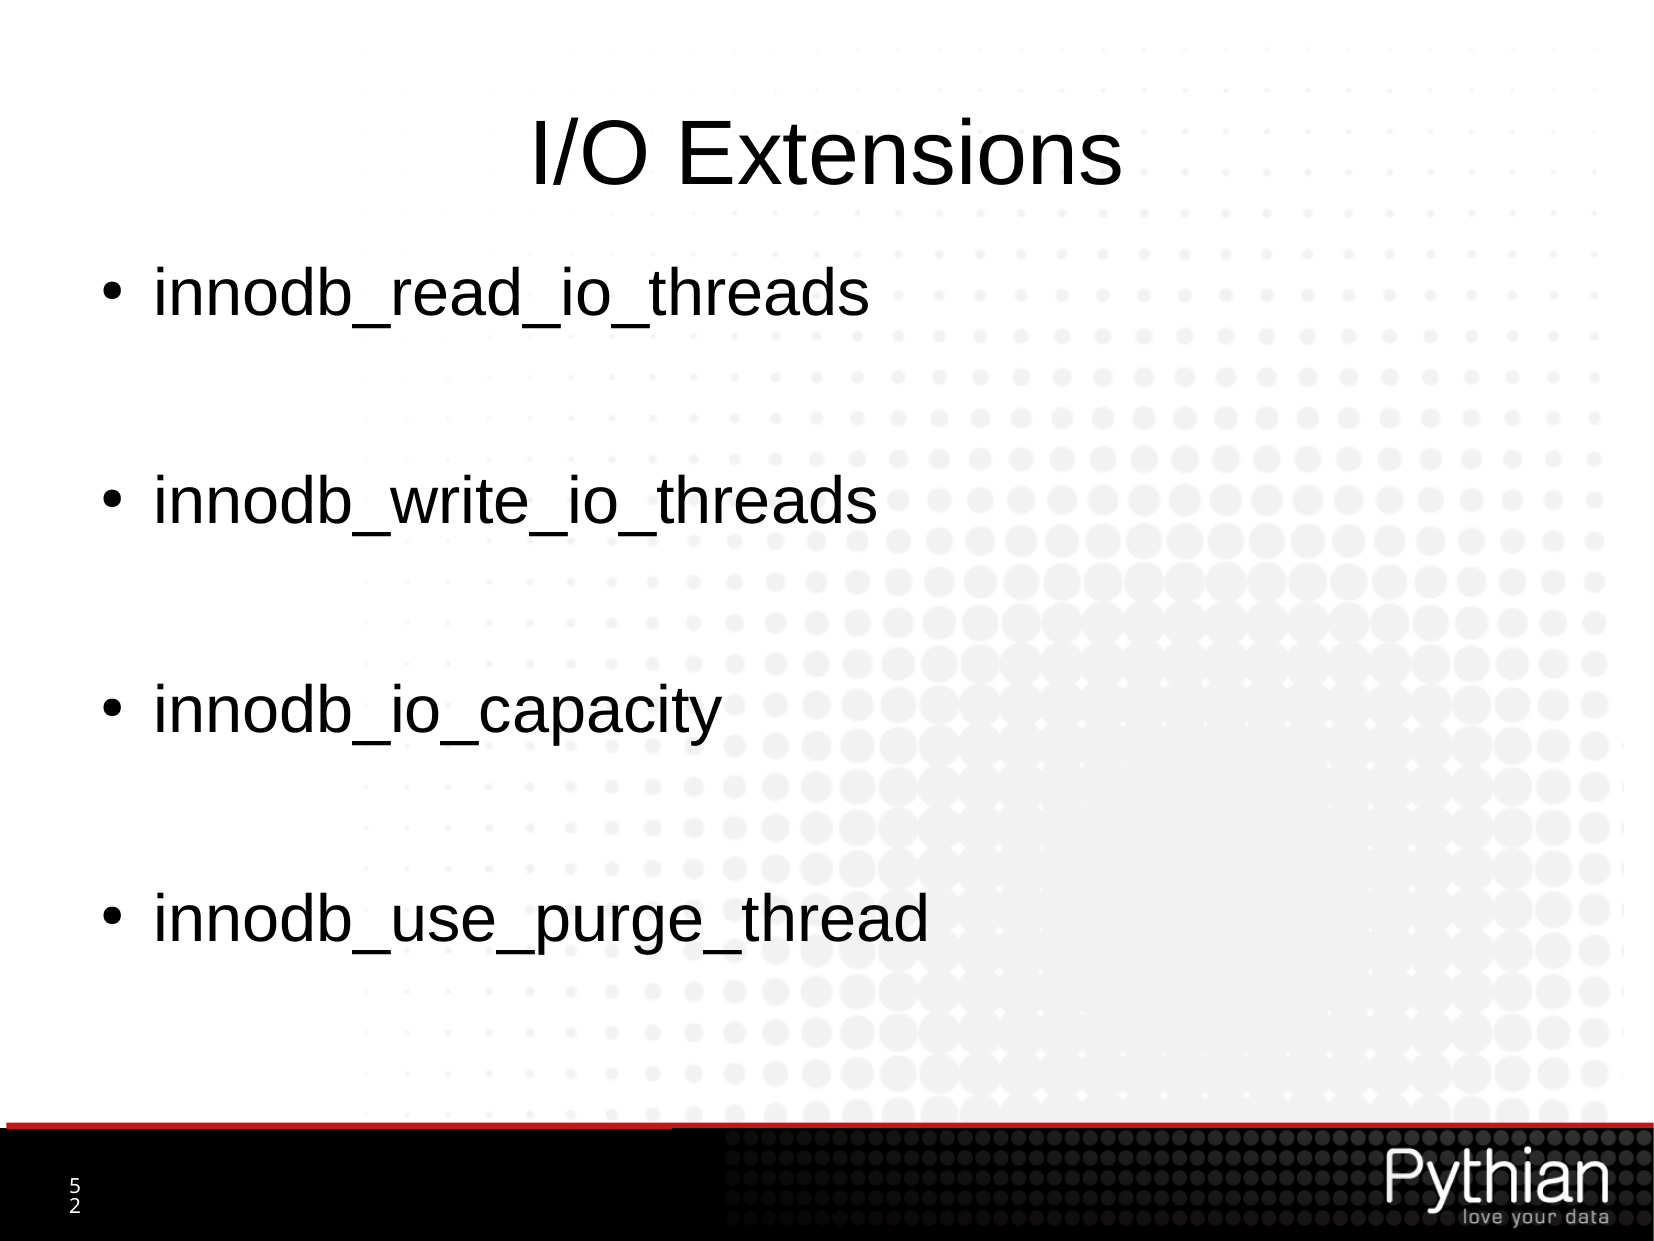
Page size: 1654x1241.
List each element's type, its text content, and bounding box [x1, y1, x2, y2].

picture [672, 1128, 1654, 1241]
picture [355, 46, 1624, 1122]
list innodb_read_io_threads innodb_write_io_threads innodb_io_capacity innodb_use_purge_thread [82, 254, 1571, 1074]
title I/O Extensions [82, 49, 1571, 254]
